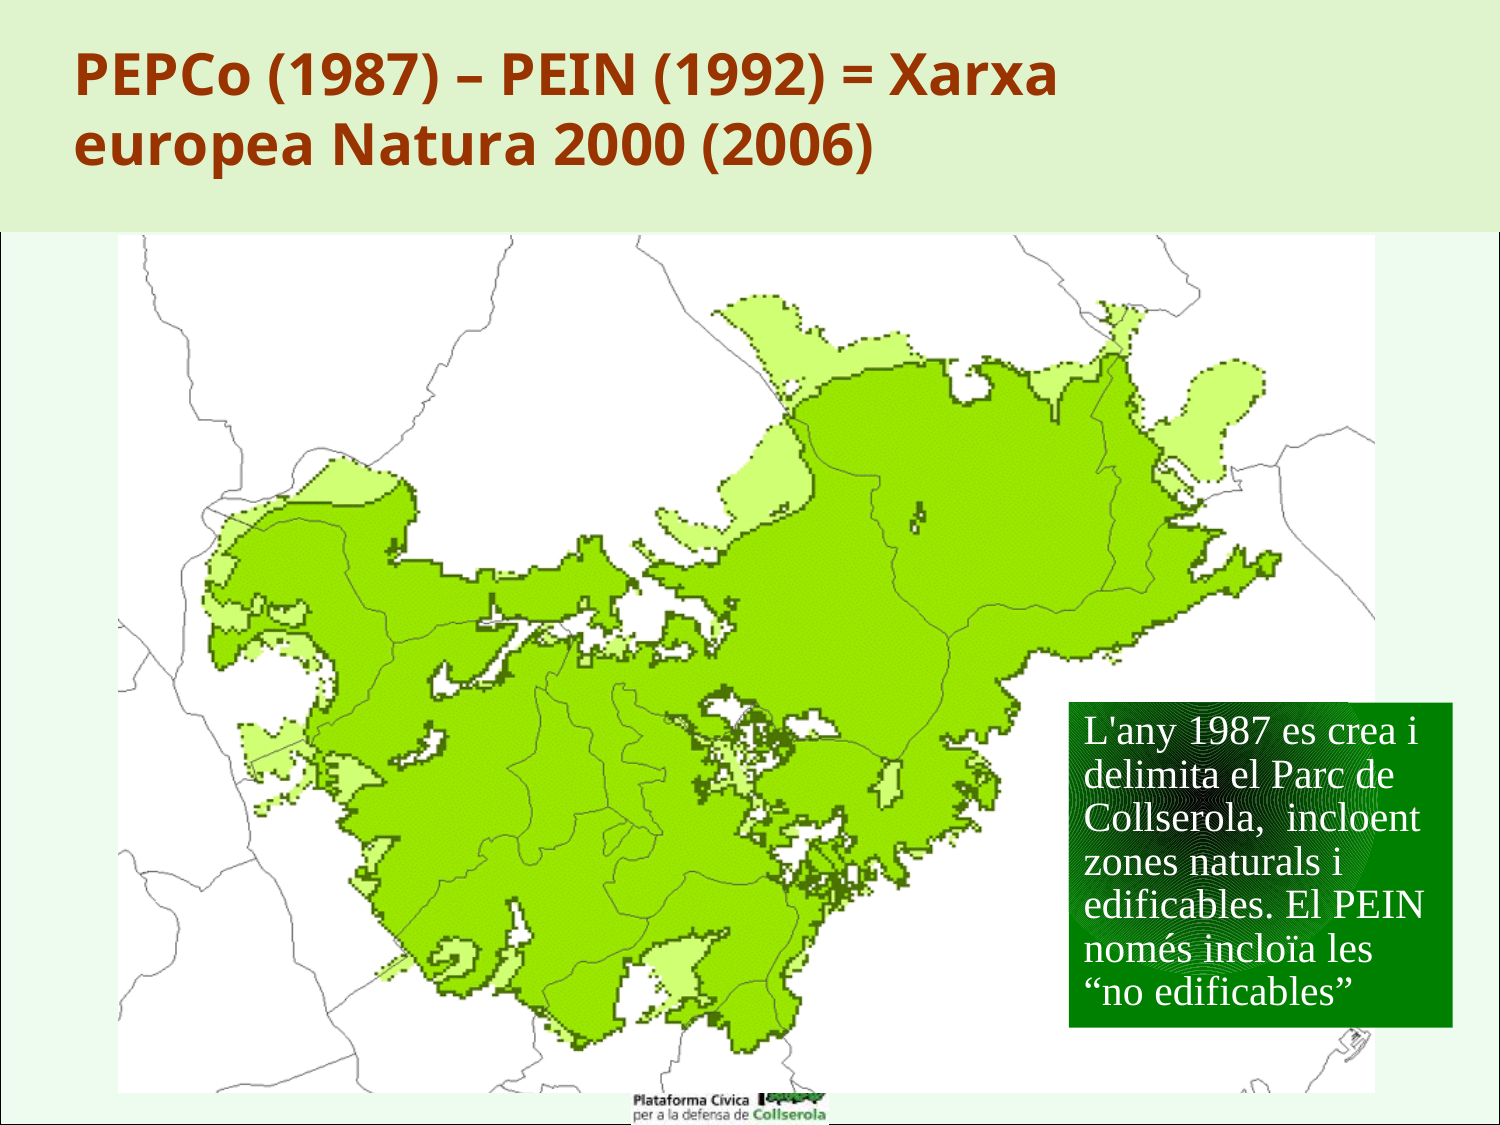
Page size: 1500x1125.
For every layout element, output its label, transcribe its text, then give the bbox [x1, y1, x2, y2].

text_box PEPCo (1987) – PEIN (1992) = Xarxa europea Natura 2000 (2006) [58, 29, 1300, 185]
picture [118, 235, 1375, 1125]
text_box L'any 1987 es crea i delimita el Parc de Collserola, incloent zones naturals i edificables. El PEIN només incloïa les “no edificables” [1068, 702, 1453, 1028]
